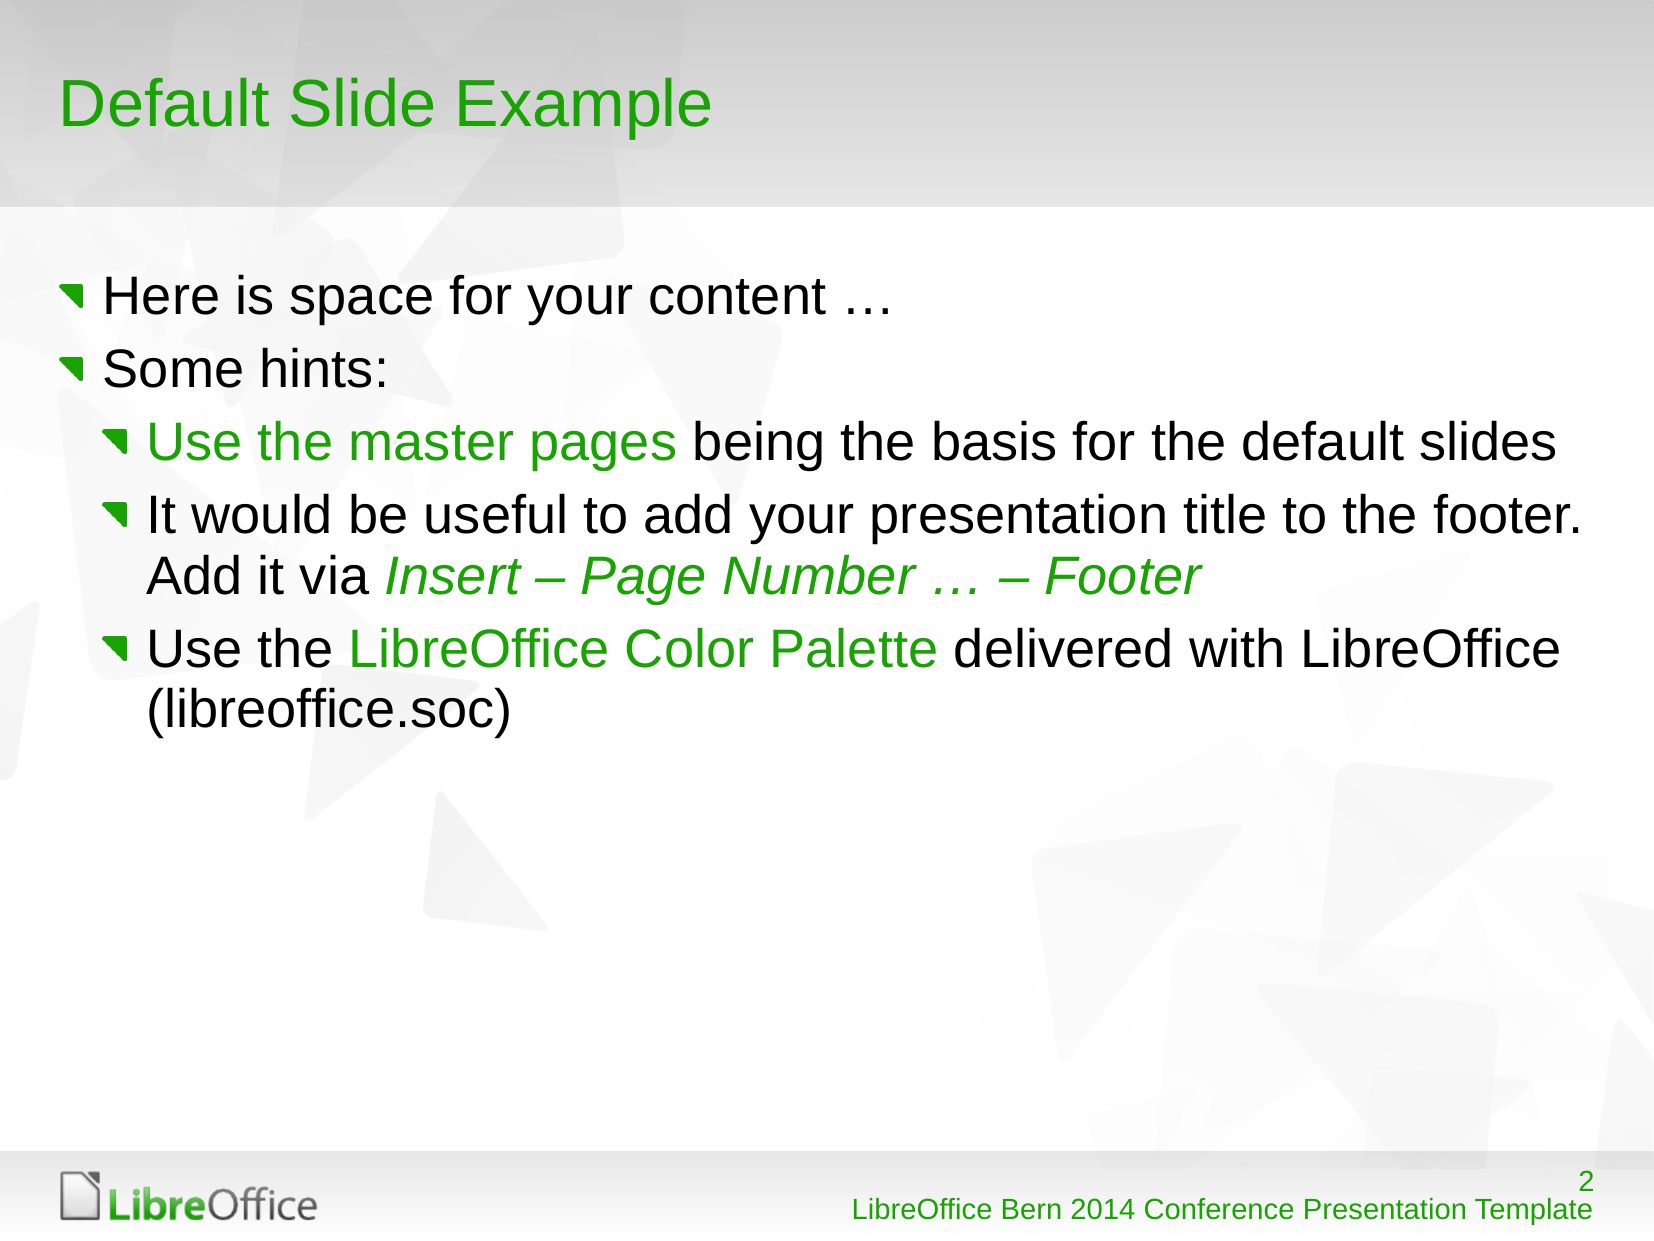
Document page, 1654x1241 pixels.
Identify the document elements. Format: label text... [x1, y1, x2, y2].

list Here is space for your content … Some hints: Use the master pages being the basis for the default slides It would be useful to add your presentation title to the footer. Add it via Insert – Page Number … – Footer Use the LibreOffice Color Palette delivered with LibreOffice (libreoffice.soc) [59, 265, 1595, 1114]
picture [0, 0, 783, 931]
picture [41, 1152, 337, 1240]
picture [915, 548, 1654, 1169]
title Default Slide Example [59, 29, 1595, 178]
